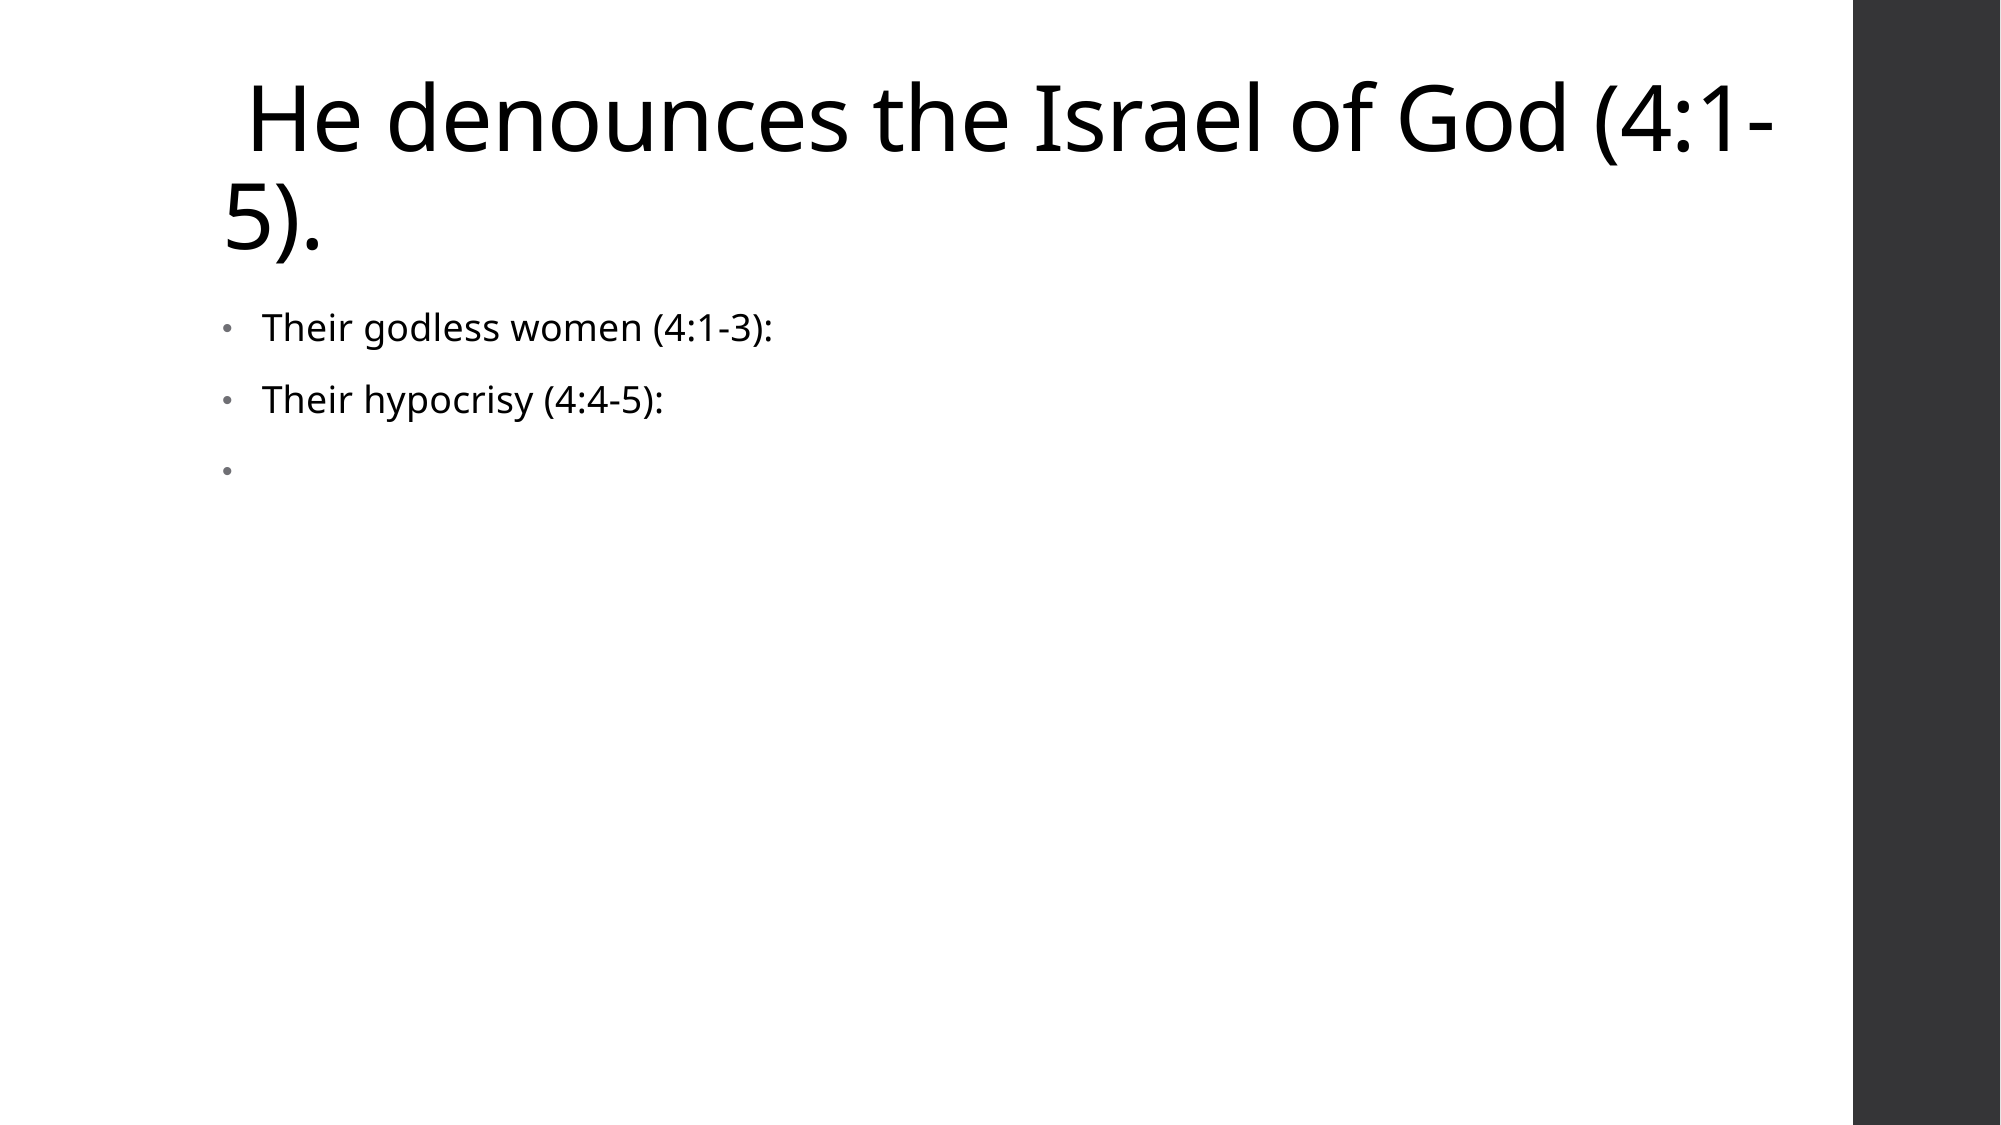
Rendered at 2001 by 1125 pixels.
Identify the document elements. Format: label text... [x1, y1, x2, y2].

title He denounces the Israel of God (4:1-5). [206, 60, 1797, 278]
list Their godless women (4:1-3): Their hypocrisy (4:4-5): [206, 299, 1617, 1014]
